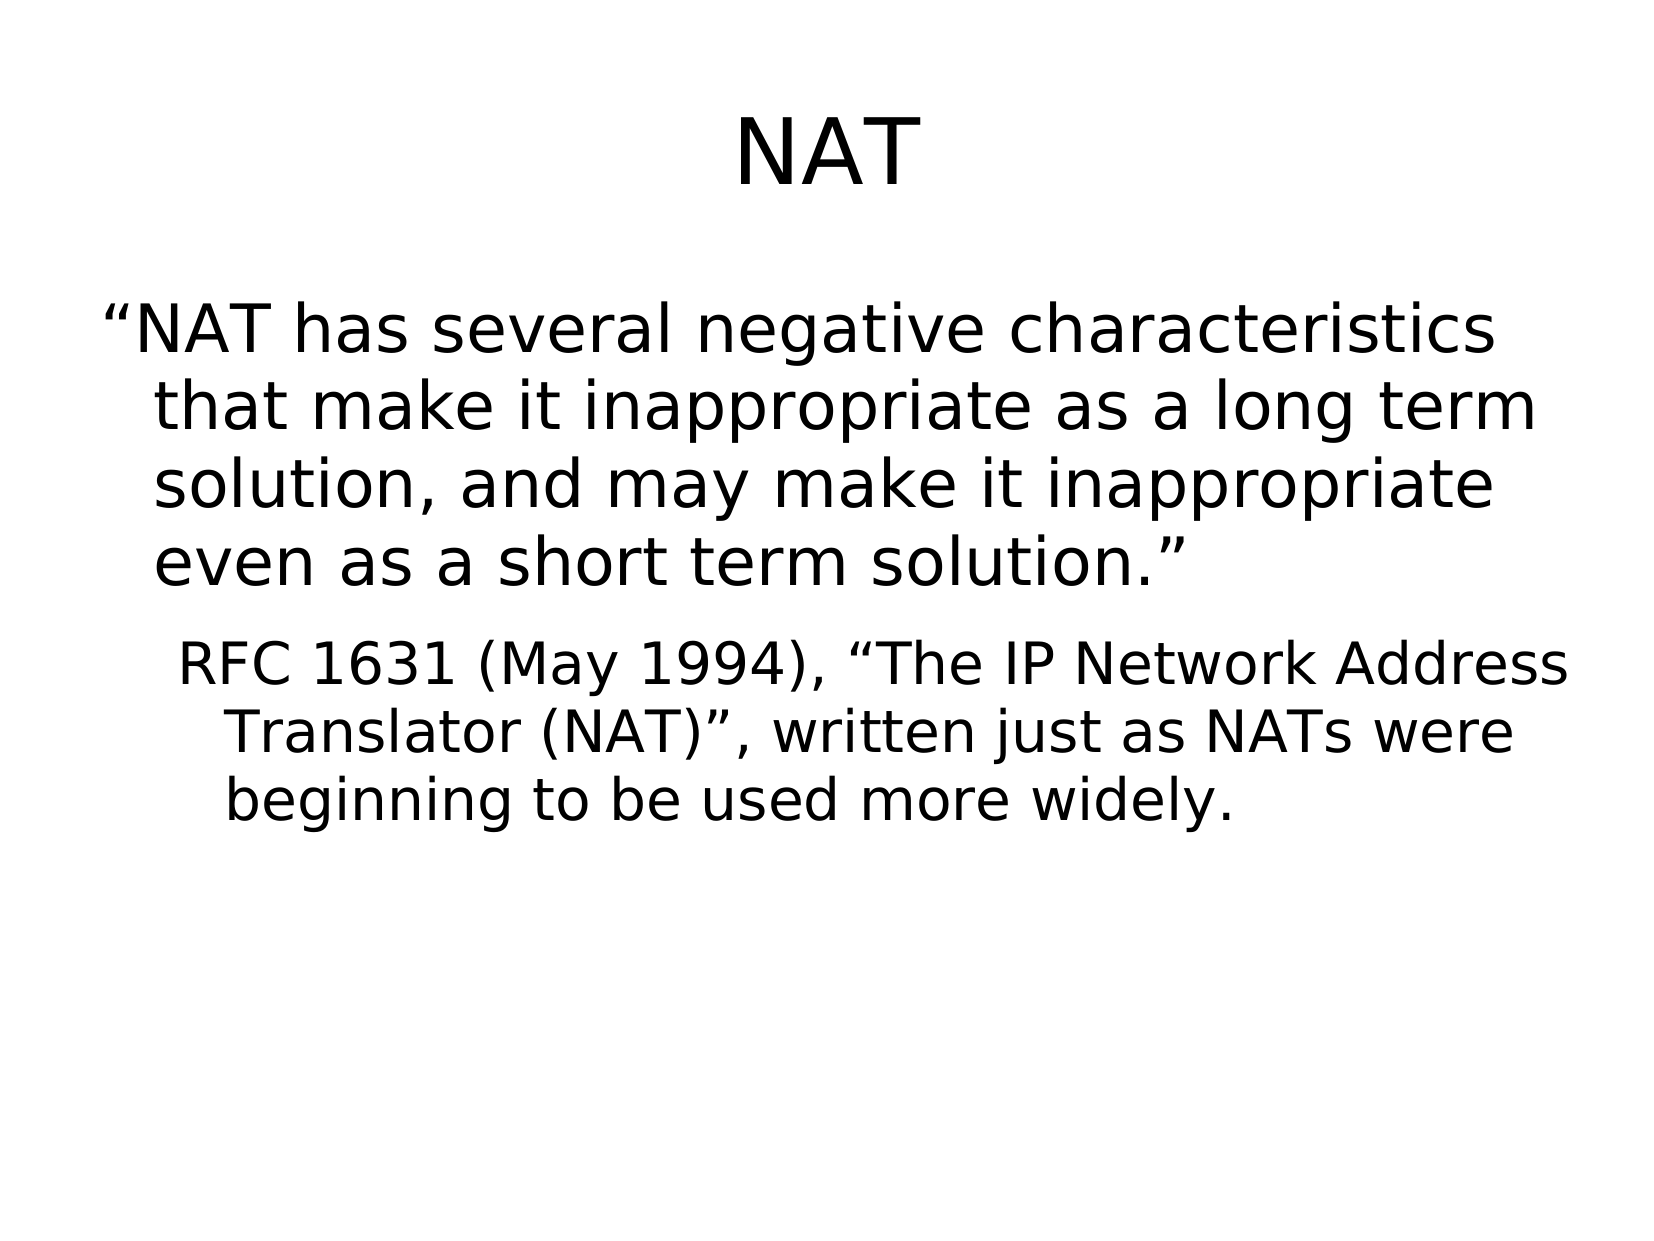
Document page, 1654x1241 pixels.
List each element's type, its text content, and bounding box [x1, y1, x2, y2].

title NAT [82, 56, 1571, 250]
list “NAT has several negative characteristics that make it inappropriate as a long term solution, and may make it inappropriate even as a short term solution.” RFC 1631 (May 1994), “The IP Network Address Translator (NAT)”, written just as NATs were beginning to be used more widely. [82, 290, 1571, 1094]
